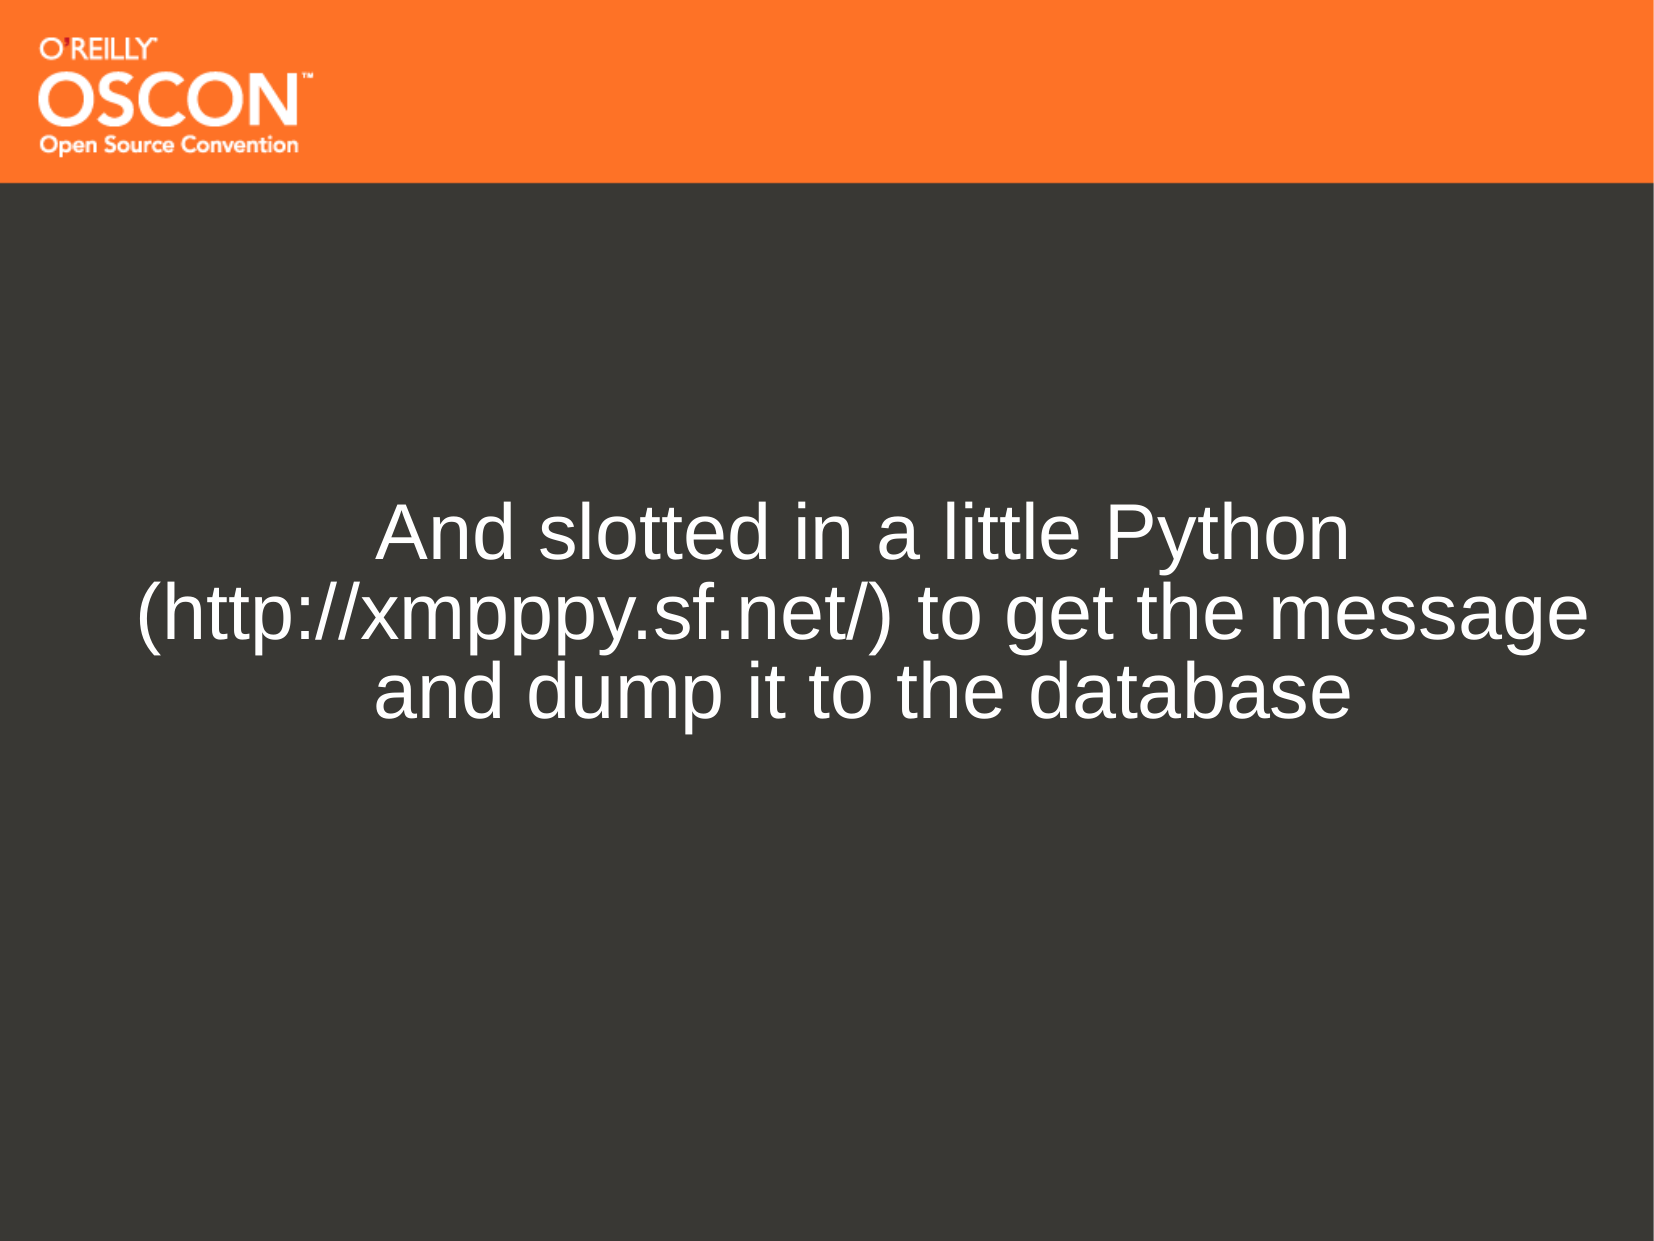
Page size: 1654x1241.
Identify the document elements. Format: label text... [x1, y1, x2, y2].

title [356, 31, 1624, 187]
list And slotted in a little Python (http://xmpppy.sf.net/) to get the message and dump it to the database [37, 219, 1628, 1218]
picture [0, 0, 1654, 1241]
